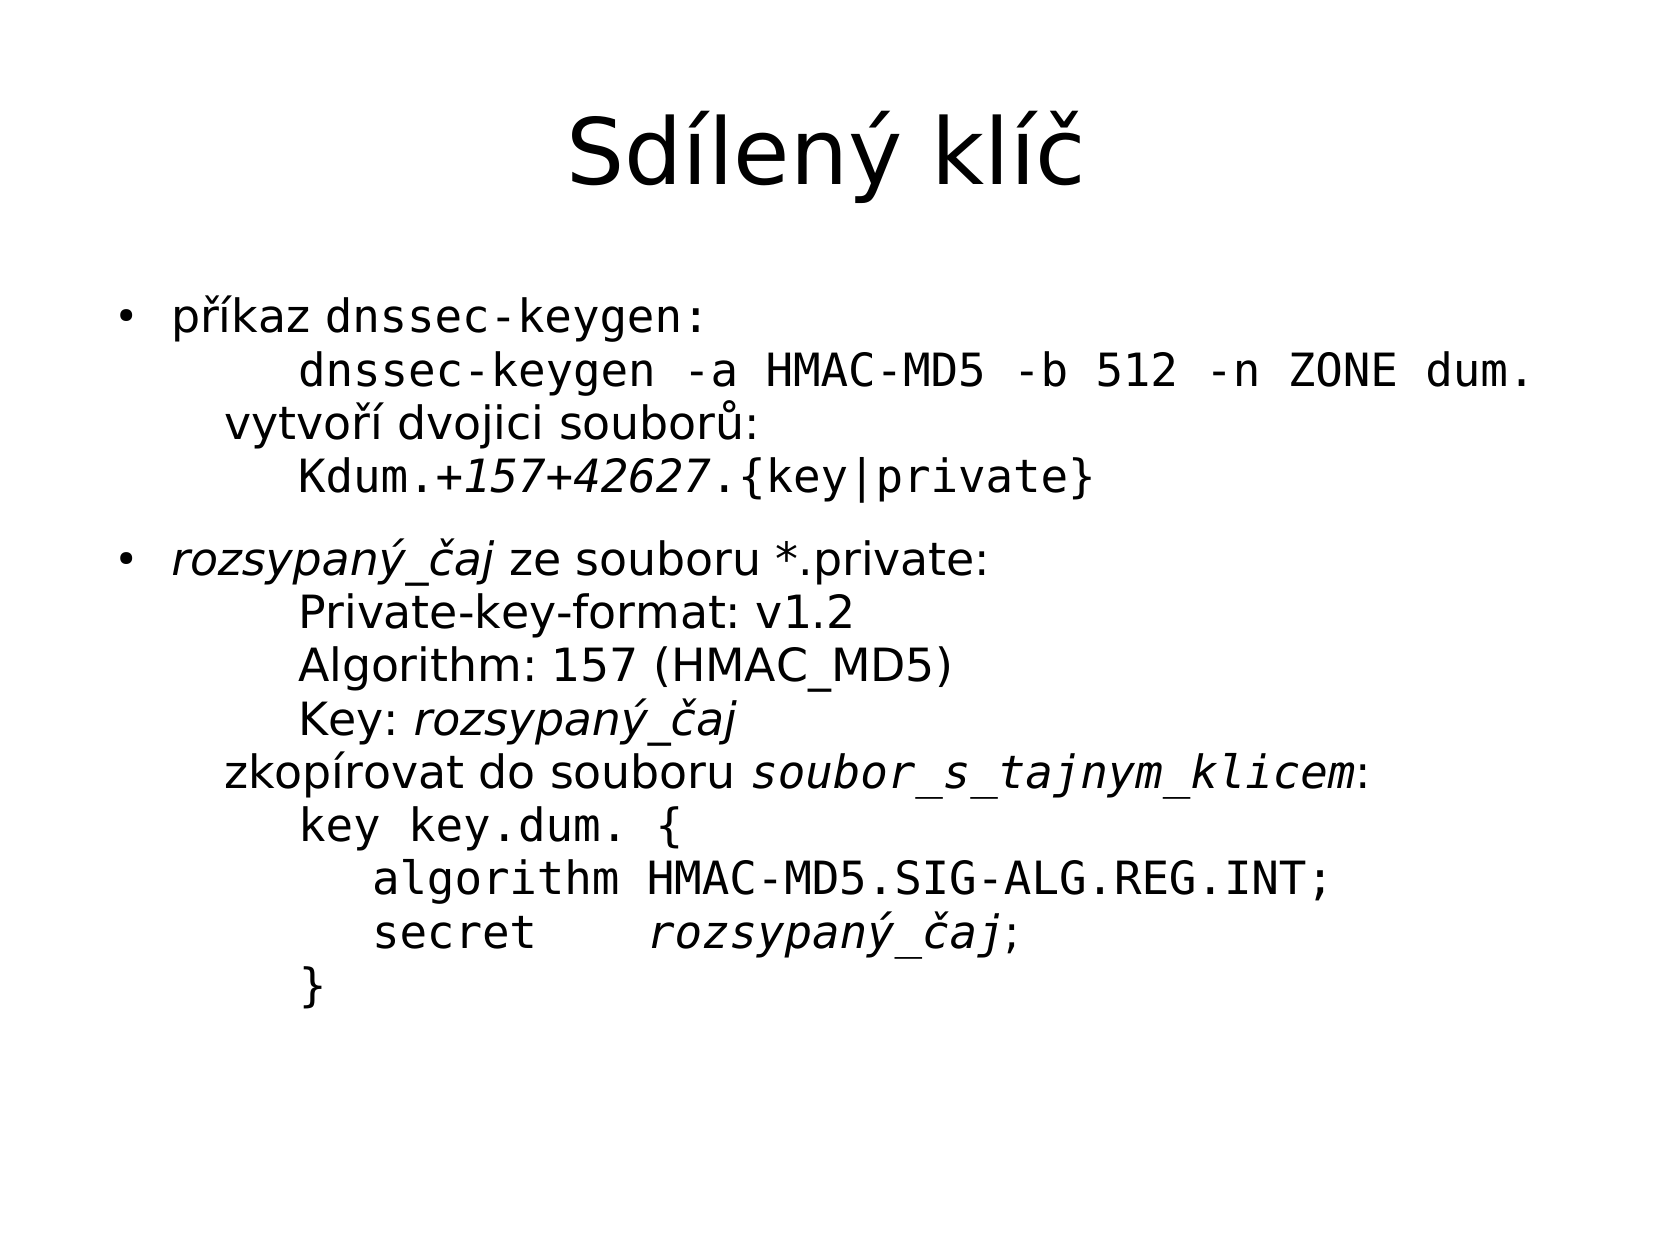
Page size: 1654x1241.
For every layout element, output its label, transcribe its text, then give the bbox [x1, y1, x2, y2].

list příkaz dnssec-keygen: dnssec-keygen -a HMAC-MD5 -b 512 -n ZONE dum. vytvoří dvojici souborů: Kdum.+157+42627.{key|private} rozsypaný_čaj ze souboru *.private: Private-key-format: v1.2 Algorithm: 157 (HMAC_MD5) Key: rozsypaný_čaj zkopírovat do souboru soubor_s_tajnym_klicem: key key.dum. { algorithm HMAC-MD5.SIG-ALG.REG.INT; secret rozsypaný_čaj; } [82, 290, 1571, 1094]
title Sdílený klíč [82, 56, 1571, 250]
